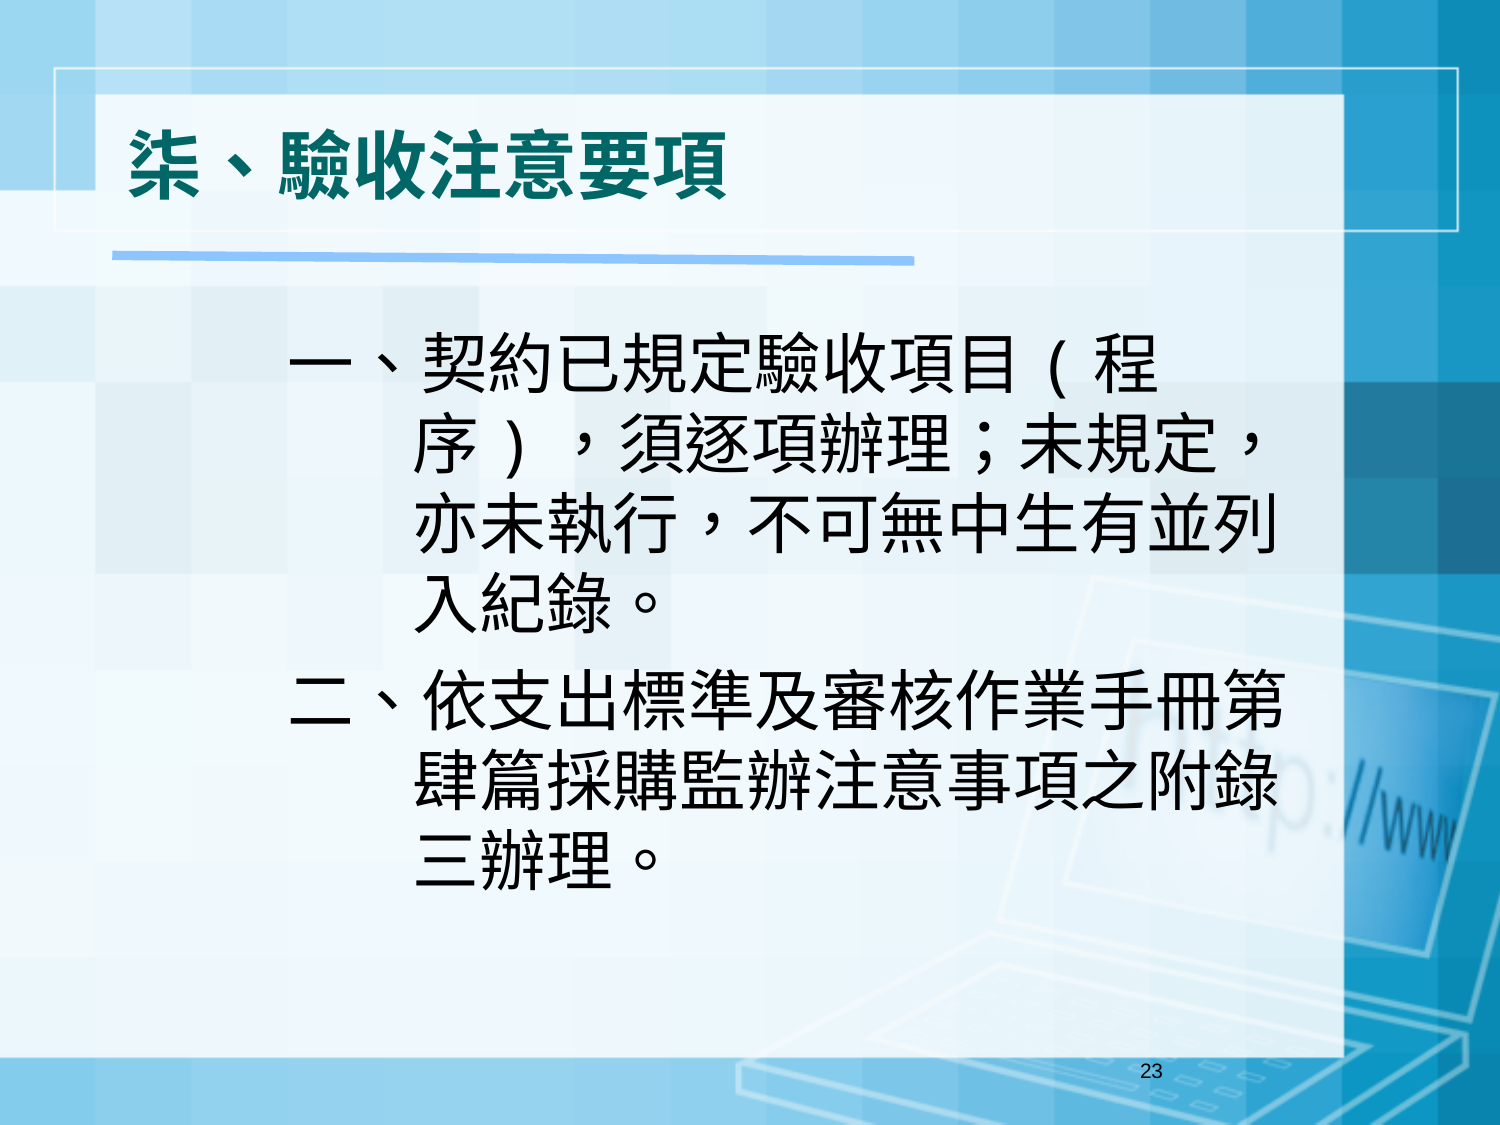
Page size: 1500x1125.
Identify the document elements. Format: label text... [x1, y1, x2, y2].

title 柒、驗收注意要項 [112, 261, 819, 266]
text_box [1074, 1024, 1426, 1125]
title 柒、驗收注意要項 [112, 78, 1463, 266]
list 一、契約已規定驗收項目(程序)，須逐項辦理；未規定，亦未執行，不可無中生有並列入紀錄。 二、依支出標準及審核作業手冊第肆篇採購監辦注意事項之附錄三辦理。 [147, 314, 1317, 1048]
